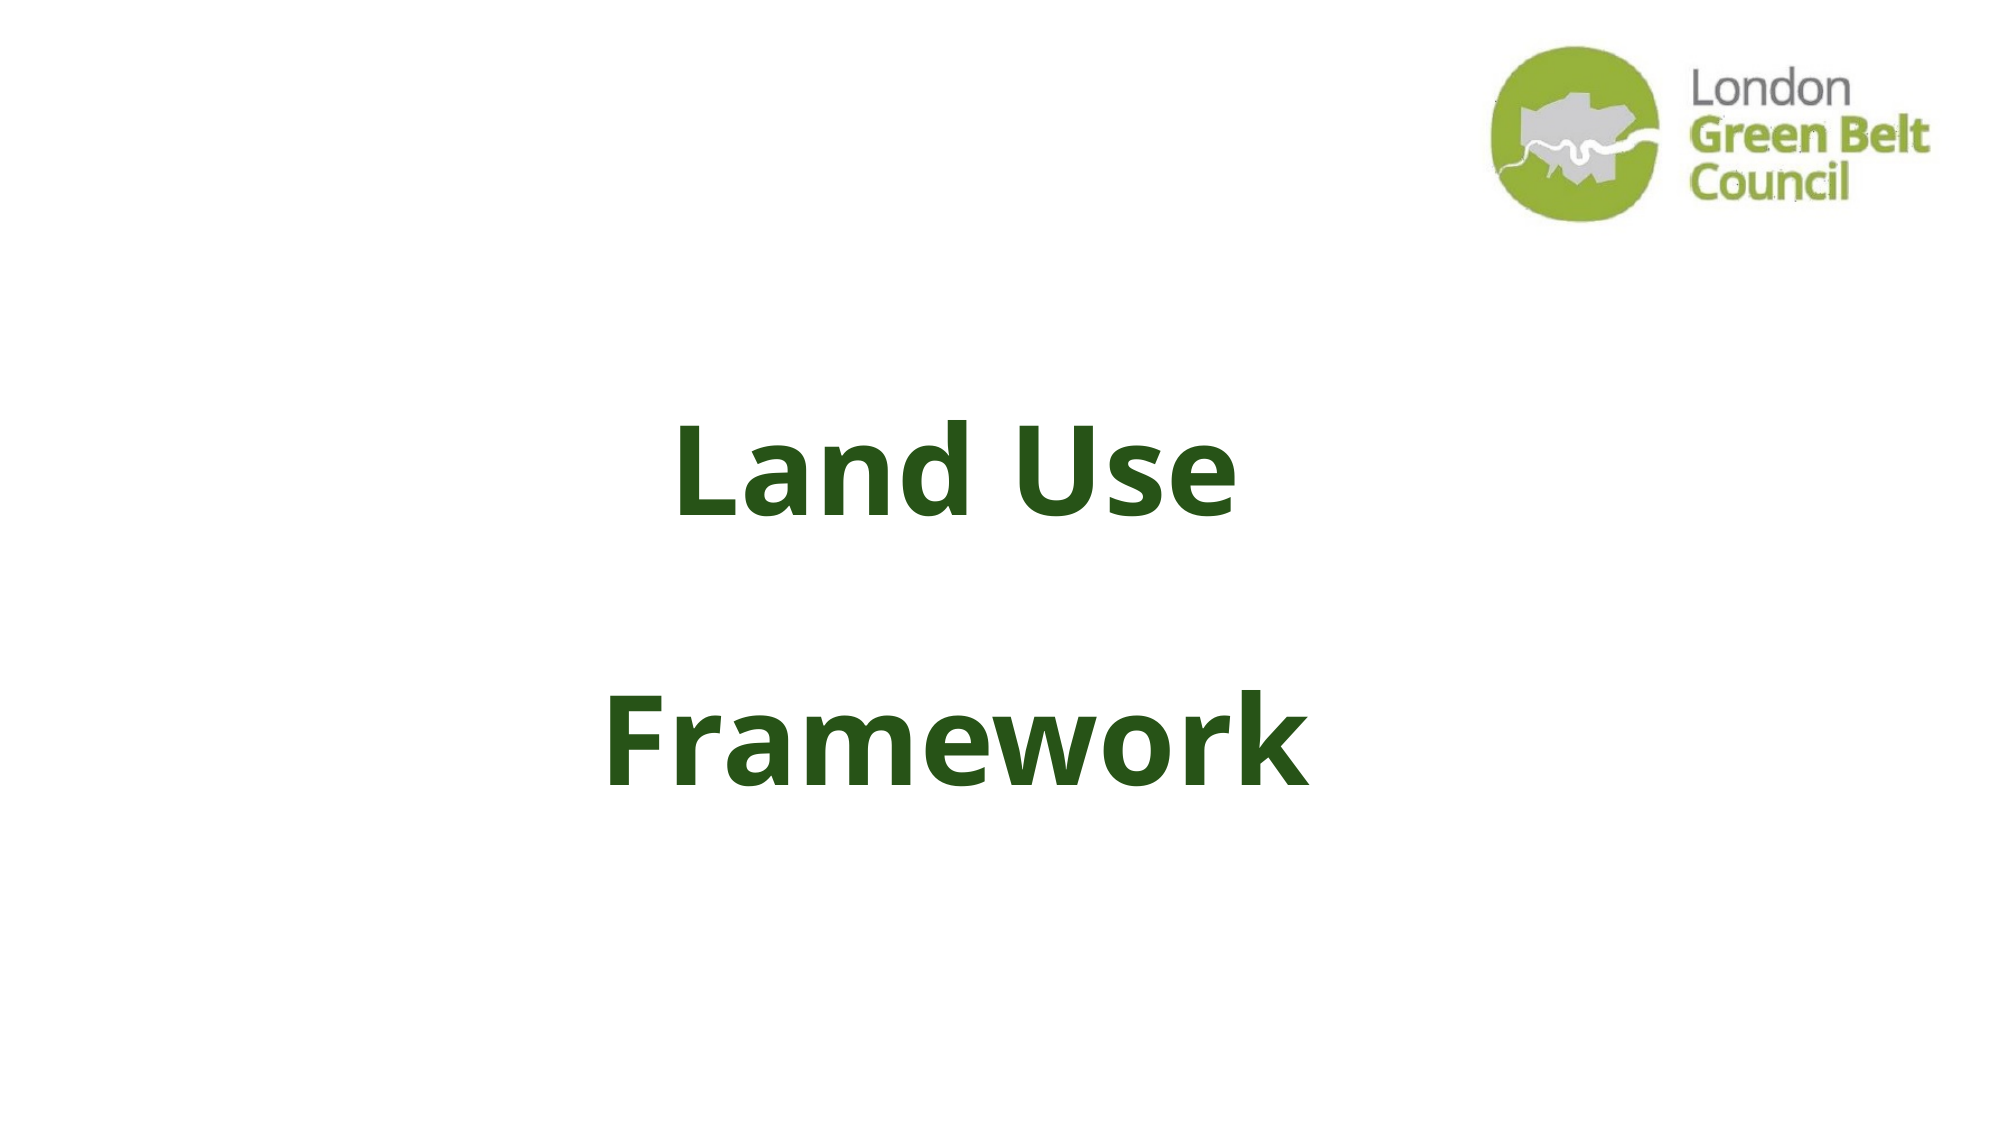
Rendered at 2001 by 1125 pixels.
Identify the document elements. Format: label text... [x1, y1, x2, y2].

picture [1465, 38, 1971, 240]
subtitle [249, 690, 1750, 925]
title Land Use Framework [160, 286, 1750, 956]
